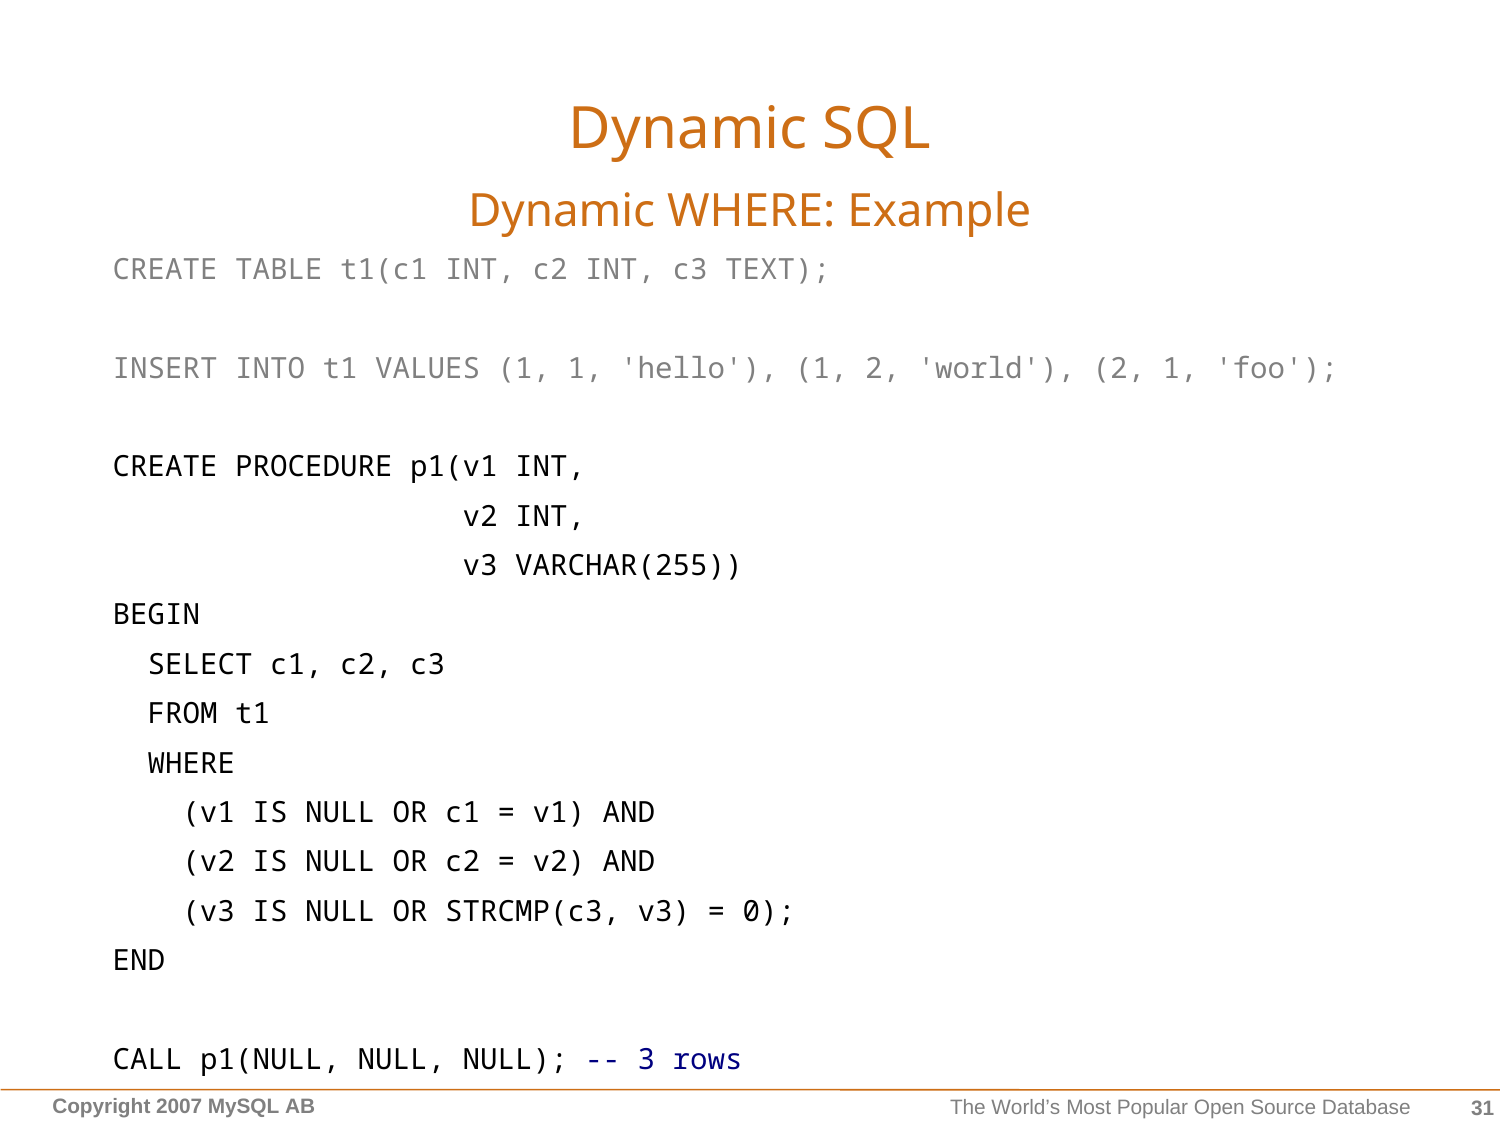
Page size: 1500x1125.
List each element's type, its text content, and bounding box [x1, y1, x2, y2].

list CREATE TABLE t1(c1 INT, c2 INT, c3 TEXT); INSERT INTO t1 VALUES (1, 1, 'hello'), (1, 2, 'world'), (2, 1, 'foo'); CREATE PROCEDURE p1(v1 INT, v2 INT, v3 VARCHAR(255)) BEGIN SELECT c1, c2, c3 FROM t1 WHERE (v1 IS NULL OR c1 = v1) AND (v2 IS NULL OR c2 = v2) AND (v3 IS NULL OR STRCMP(c3, v3) = 0); END CALL p1(NULL, NULL, NULL); -- 3 rows CALL p1(1, NULL, NULL); -- 2 rows CALL p1(NULL, 1, 'foo'); -- 1 rows [112, 249, 1388, 1098]
title Dynamic SQL Dynamic WHERE: Example [0, 77, 1500, 236]
